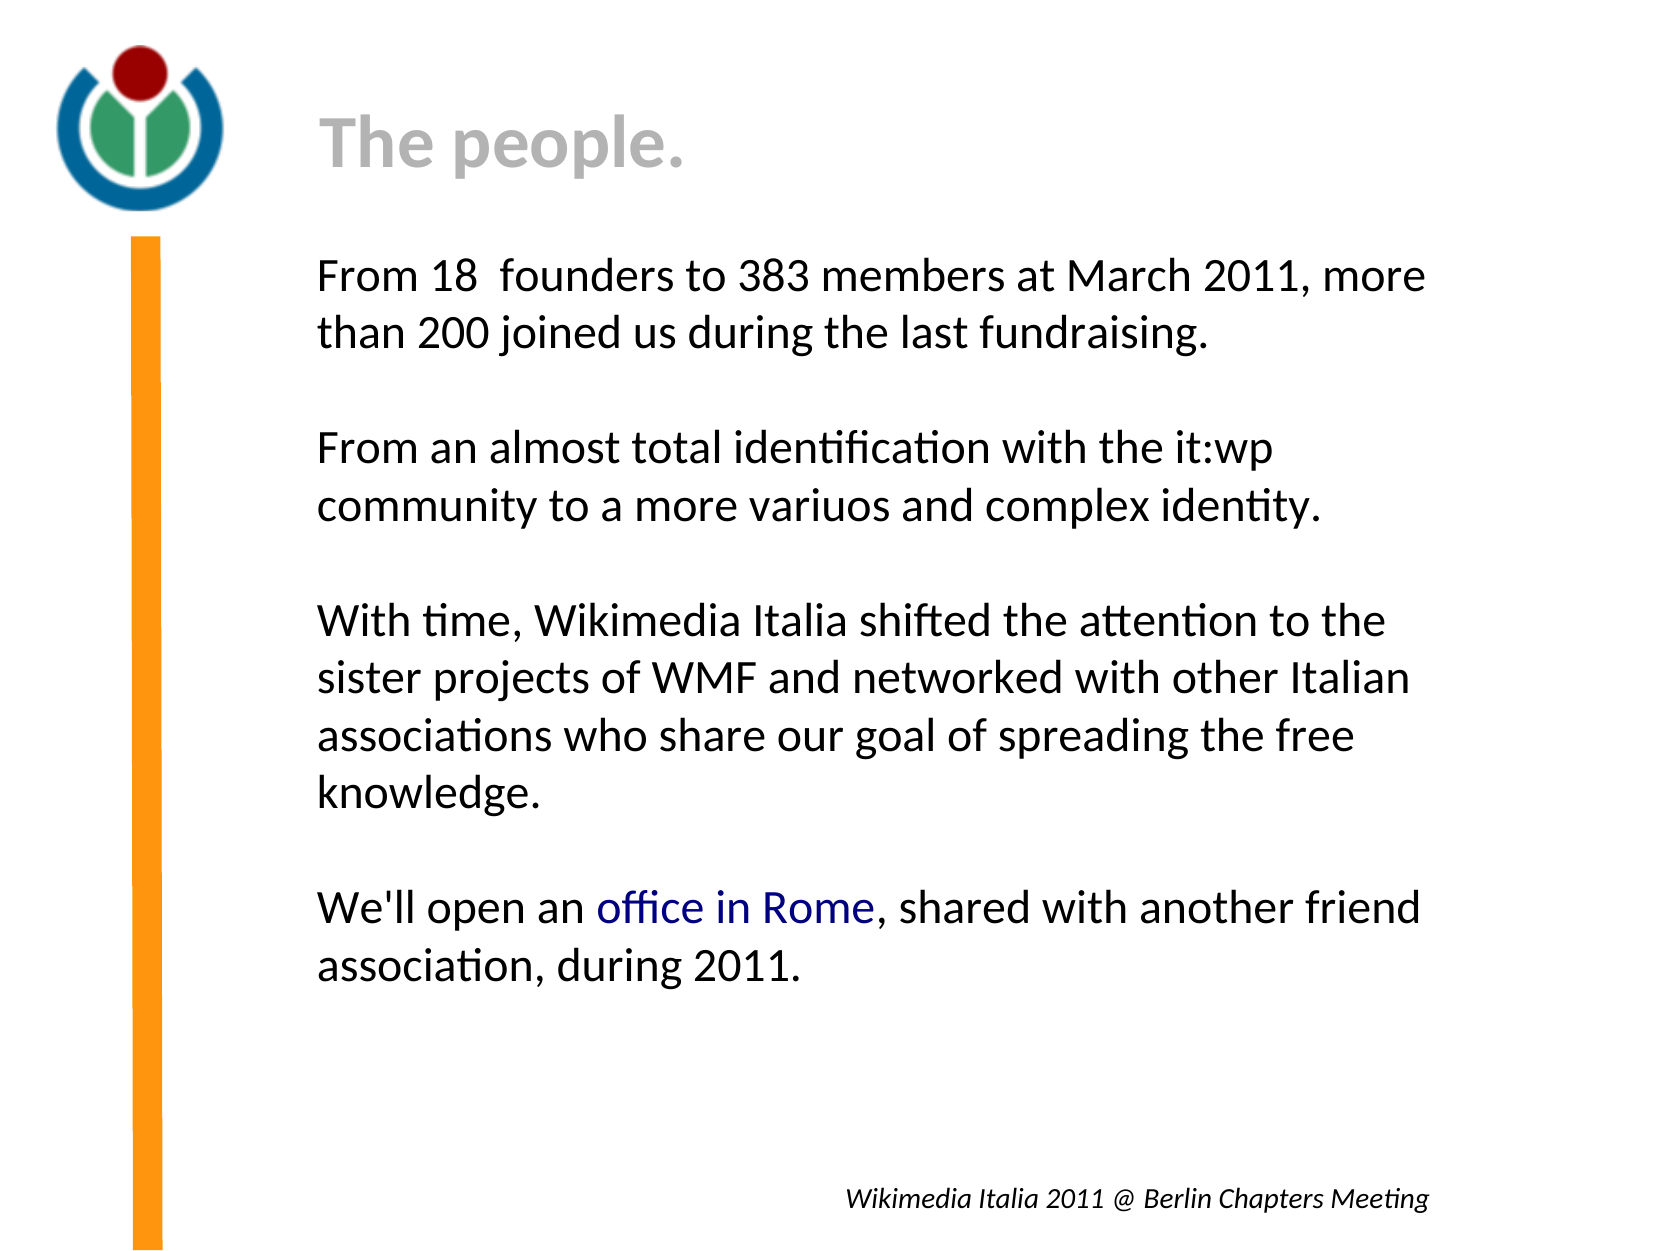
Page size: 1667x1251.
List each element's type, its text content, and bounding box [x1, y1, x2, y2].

text_box Wikimedia Italia 2011 @ Berlin Chapters Meeting [830, 1171, 1581, 1222]
picture [55, 45, 226, 213]
text_box From 18 founders to 383 members at March 2011, more than 200 joined us during the last fundraising. From an almost total identification with the it:wp community to a more variuos and complex identity. With time, Wikimedia Italia shifted the attention to the sister projects of WMF and networked with other Italian associations who share our goal of spreading the free knowledge. We'll open an office in Rome, shared with another friend association, during 2011. [302, 236, 1477, 1171]
text_box The people. [319, 99, 1377, 186]
